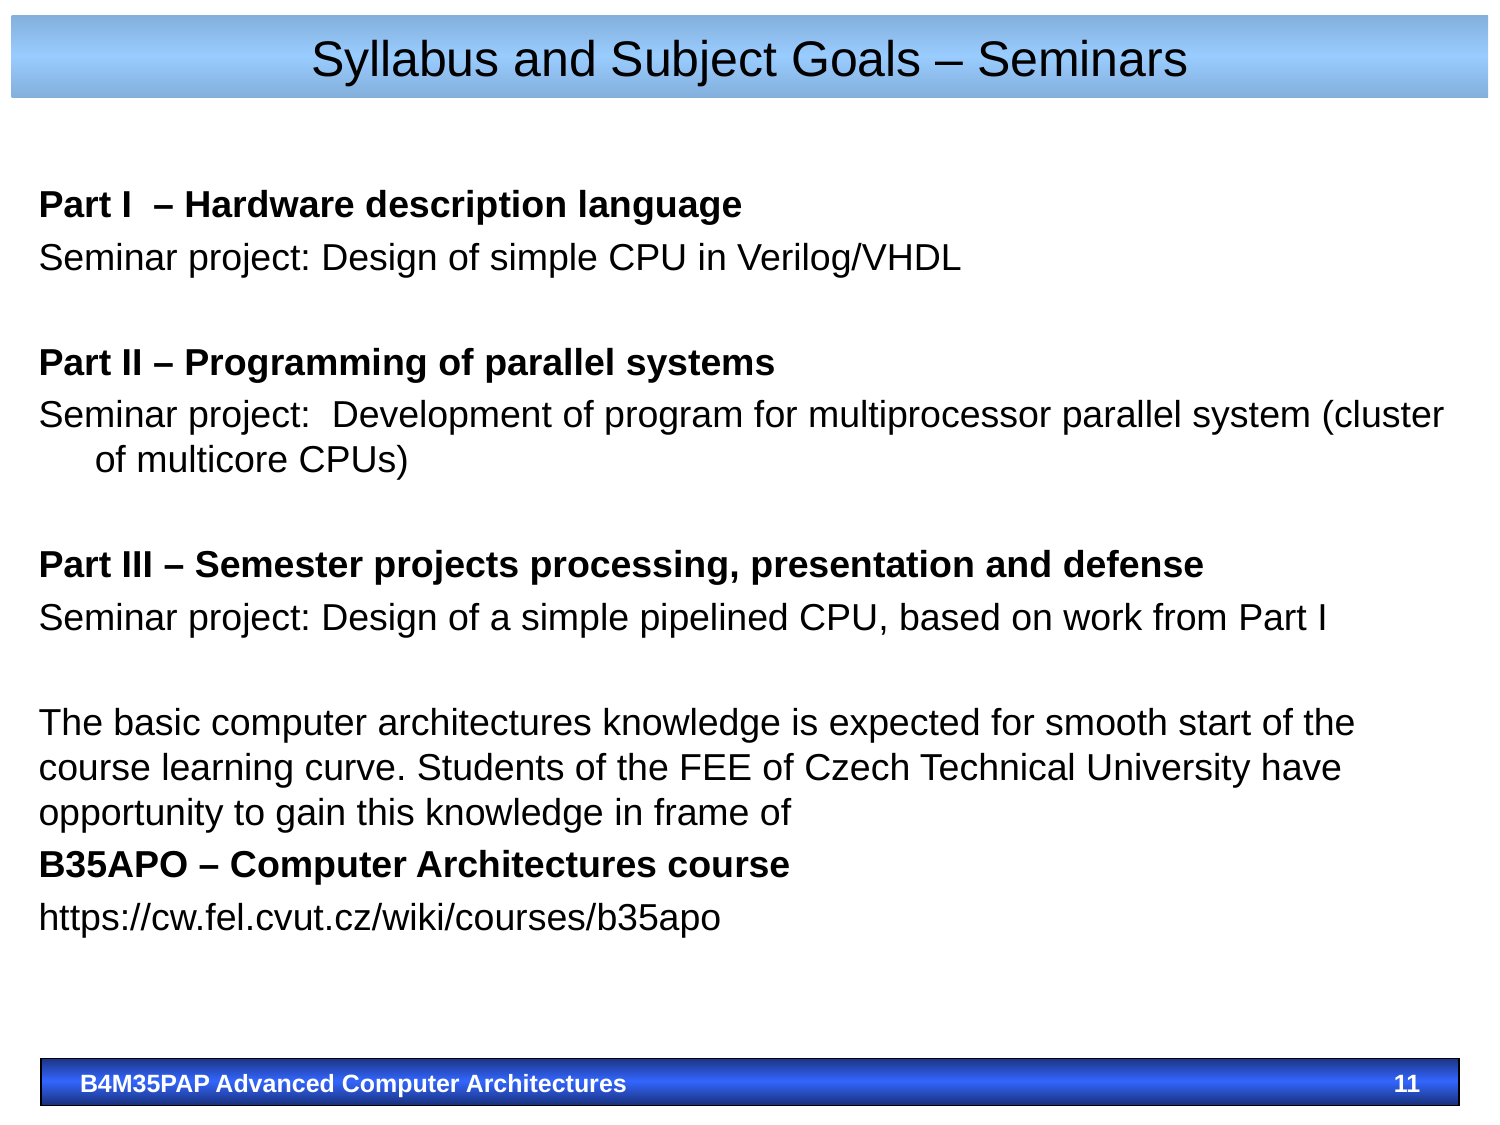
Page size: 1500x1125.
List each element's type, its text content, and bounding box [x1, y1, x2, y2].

text_box Part I – Hardware description language Seminar project: Design of simple CPU in Verilog/VHDL Part II – Programming of parallel systems Seminar project: Development of program for multiprocessor parallel system (cluster of multicore CPUs) Part III – Semester projects processing, presentation and defense Seminar project: Design of a simple pipelined CPU, based on work from Part I The basic computer architectures knowledge is expected for smooth start of the course learning curve. Students of the FEE of Czech Technical University have opportunity to gain this knowledge in frame of B35APO – Computer Architectures course https://cw.fel.cvut.cz/wiki/courses/b35apo [23, 172, 1477, 1000]
title Syllabus and Subject Goals – Seminars [11, 15, 1489, 98]
